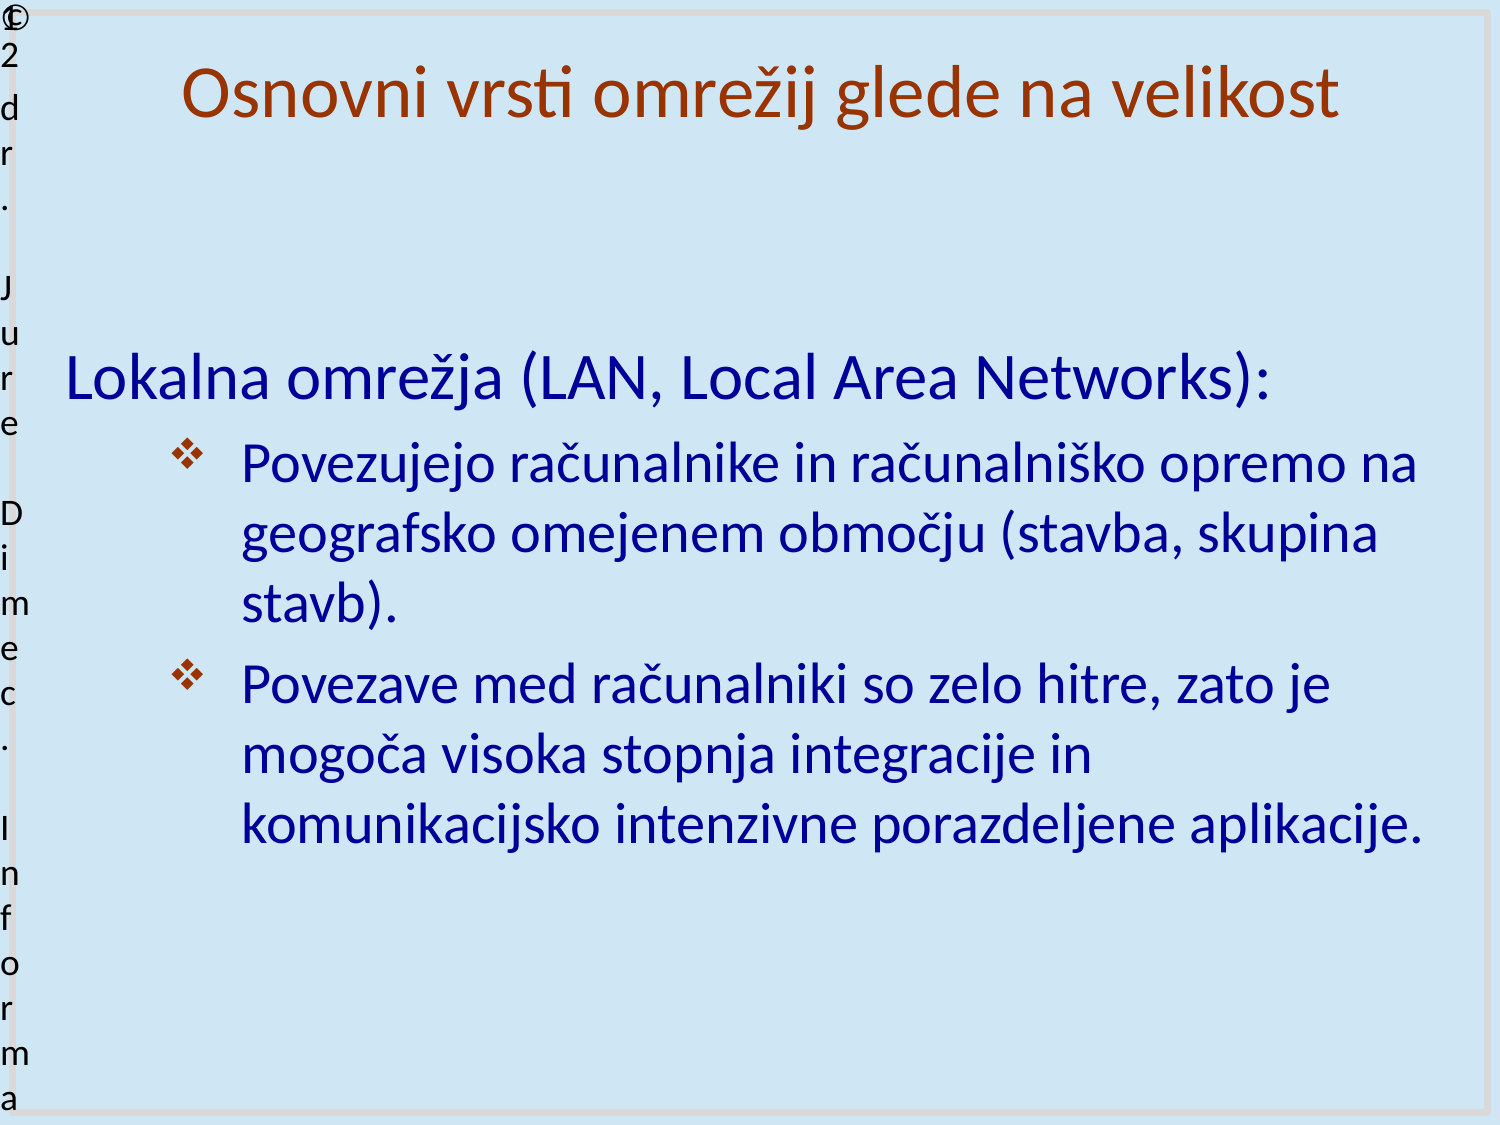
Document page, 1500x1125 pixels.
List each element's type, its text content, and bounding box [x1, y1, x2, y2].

title Osnovni vrsti omrežij glede na velikost [41, 37, 1483, 138]
list Lokalna omrežja (LAN, Local Area Networks): Povezujejo računalnike in računalniško opremo na geografsko omejenem območju (stavba, skupina stavb). Povezave med računalniki so zelo hitre, zato je mogoča visoka stopnja integracije in komunikacijsko intenzivne porazdeljene aplikacije. [50, 324, 1463, 1013]
